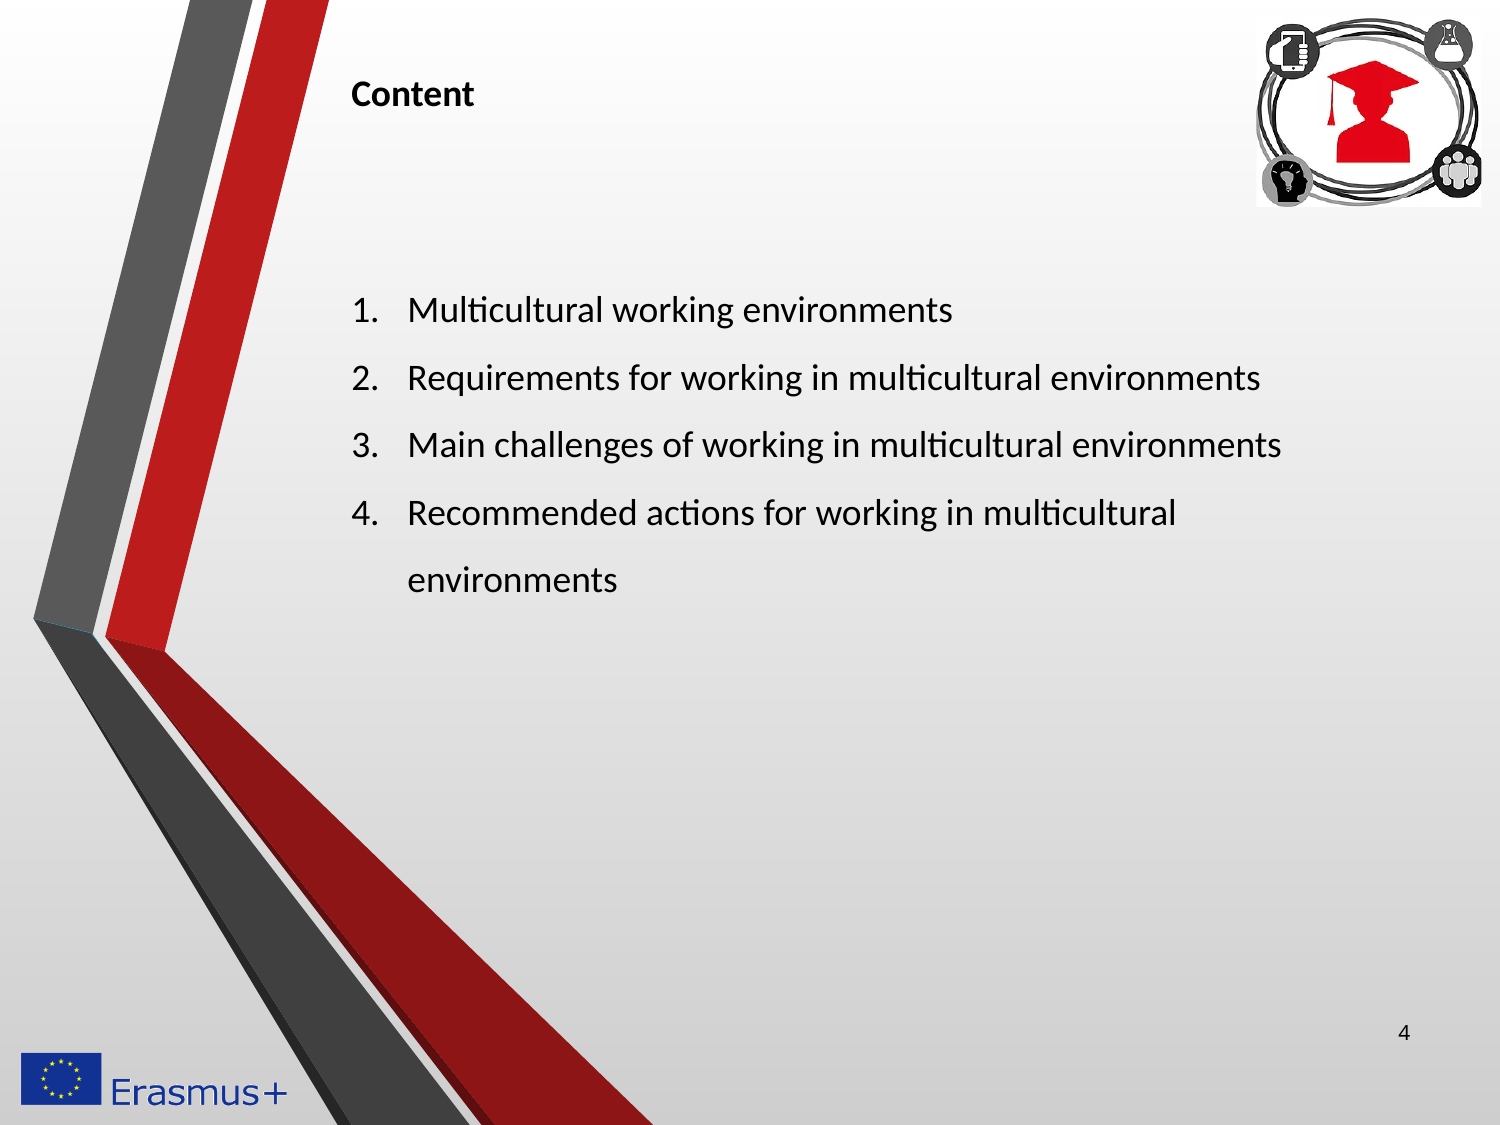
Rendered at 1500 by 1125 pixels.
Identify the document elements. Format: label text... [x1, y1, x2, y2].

picture [1256, 18, 1482, 207]
chart [1257, 19, 1483, 209]
picture [5, 1037, 302, 1120]
text_box Content [336, 61, 975, 122]
text_box Multicultural working environments Requirements for working in multicultural environments Main challenges of working in multicultural environments Recommended actions for working in multicultural environments [336, 255, 1376, 608]
slide_number <numer> [1357, 1003, 1425, 1064]
